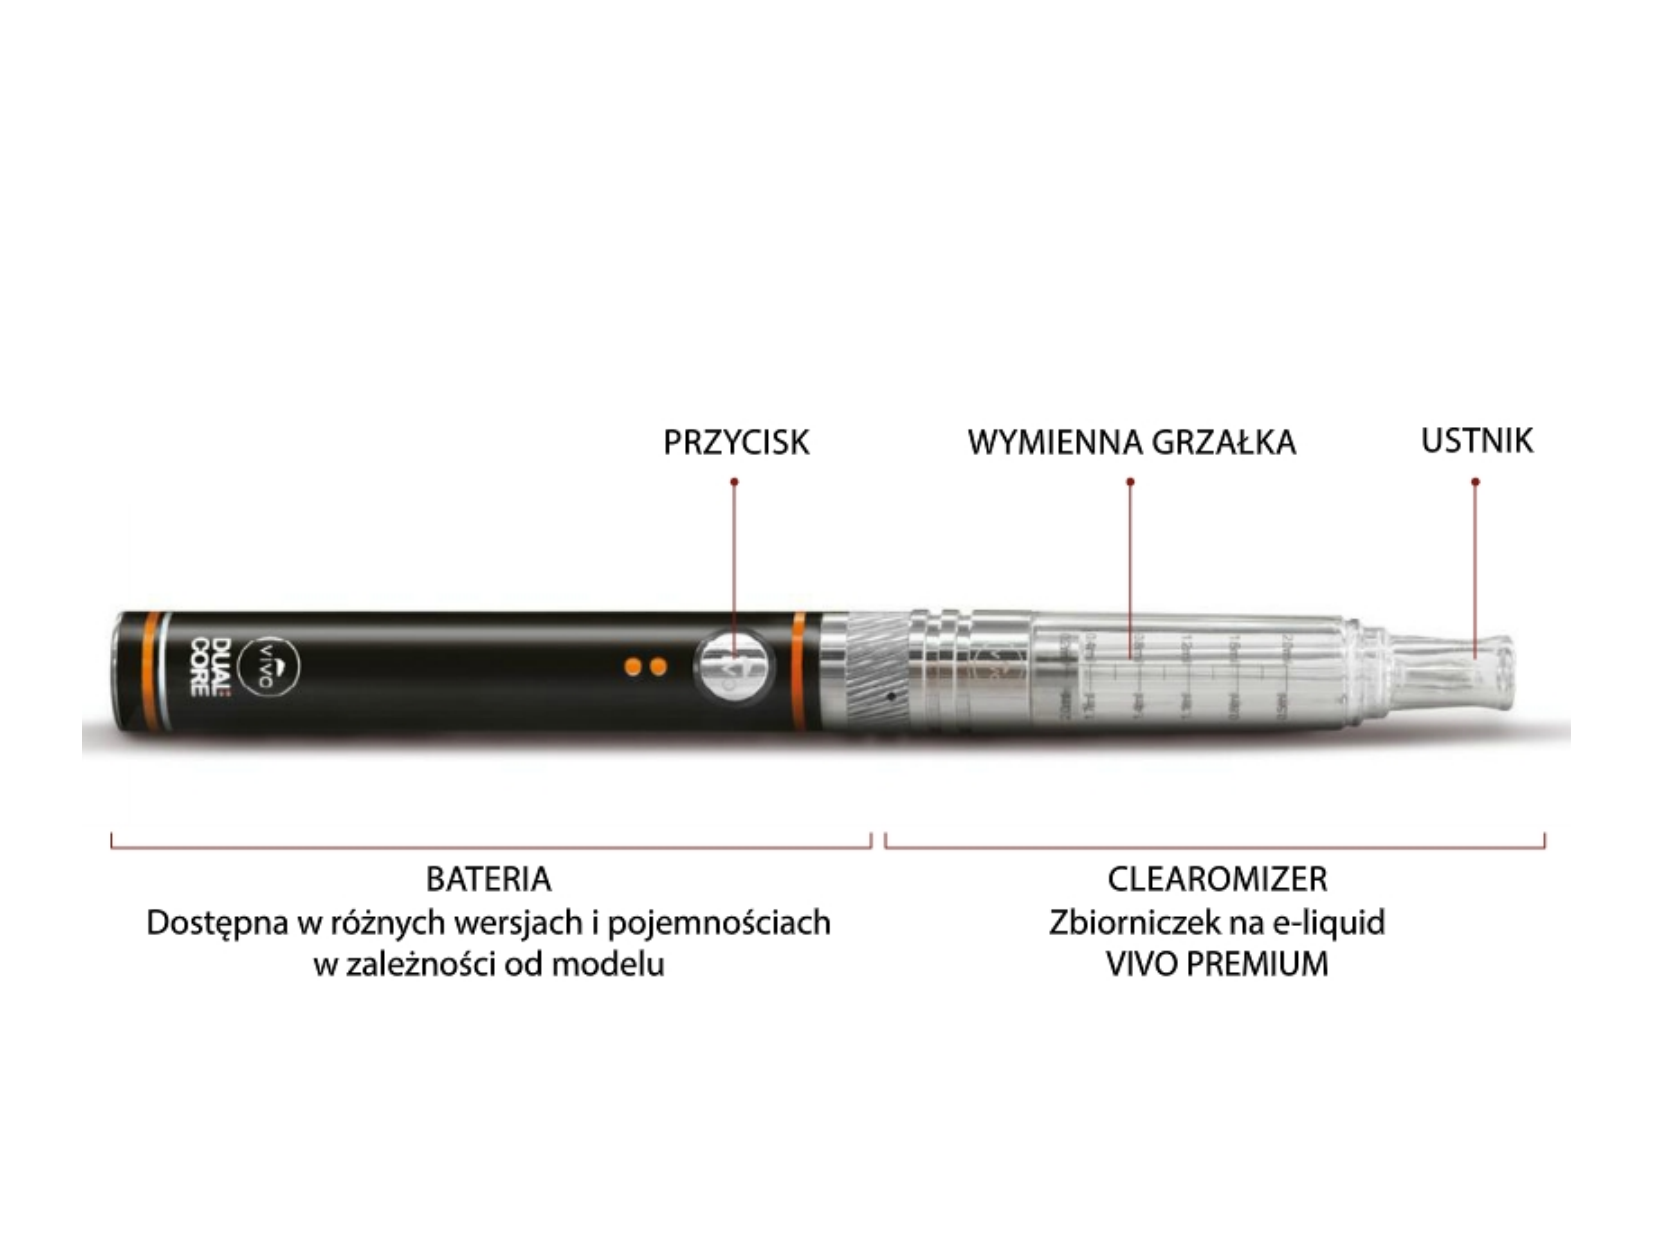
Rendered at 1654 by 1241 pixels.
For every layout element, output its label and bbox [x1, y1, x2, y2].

picture [82, 390, 1571, 1009]
